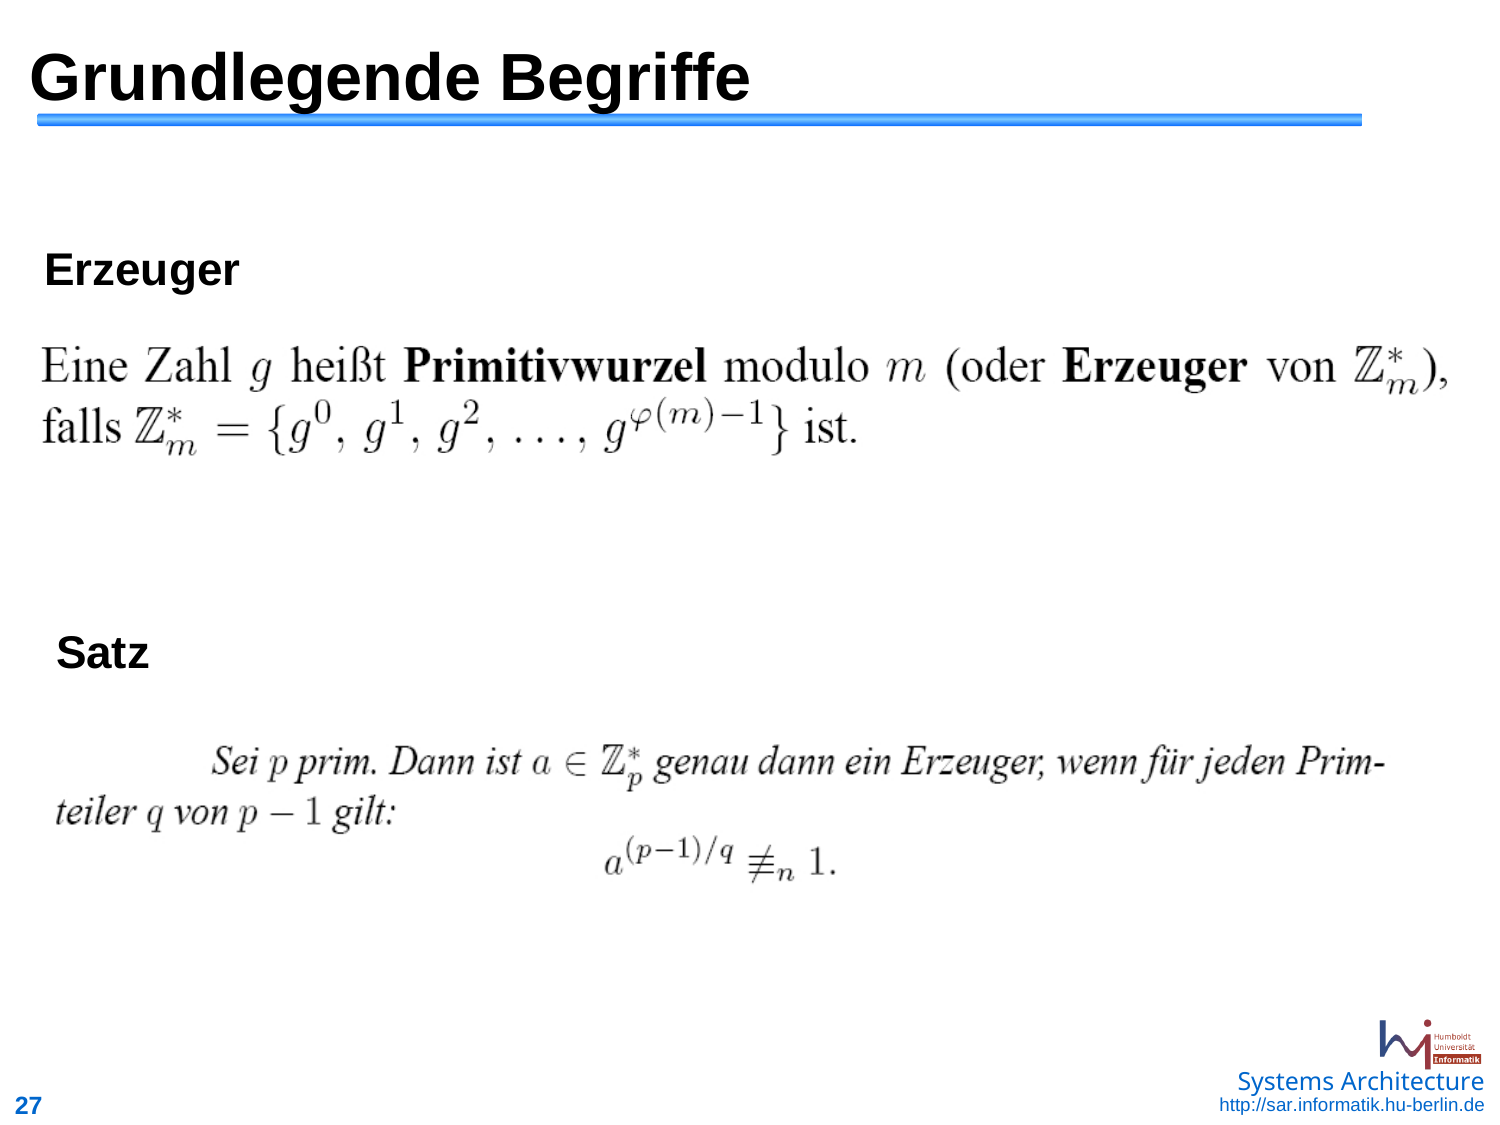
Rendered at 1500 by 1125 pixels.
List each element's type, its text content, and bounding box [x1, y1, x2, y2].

title Grundlegende Begriffe [29, 29, 1500, 125]
picture [29, 718, 1418, 944]
text_box Satz [41, 620, 166, 688]
picture [35, 336, 1453, 467]
picture [1376, 1016, 1483, 1071]
text_box Erzeuger [29, 236, 256, 304]
